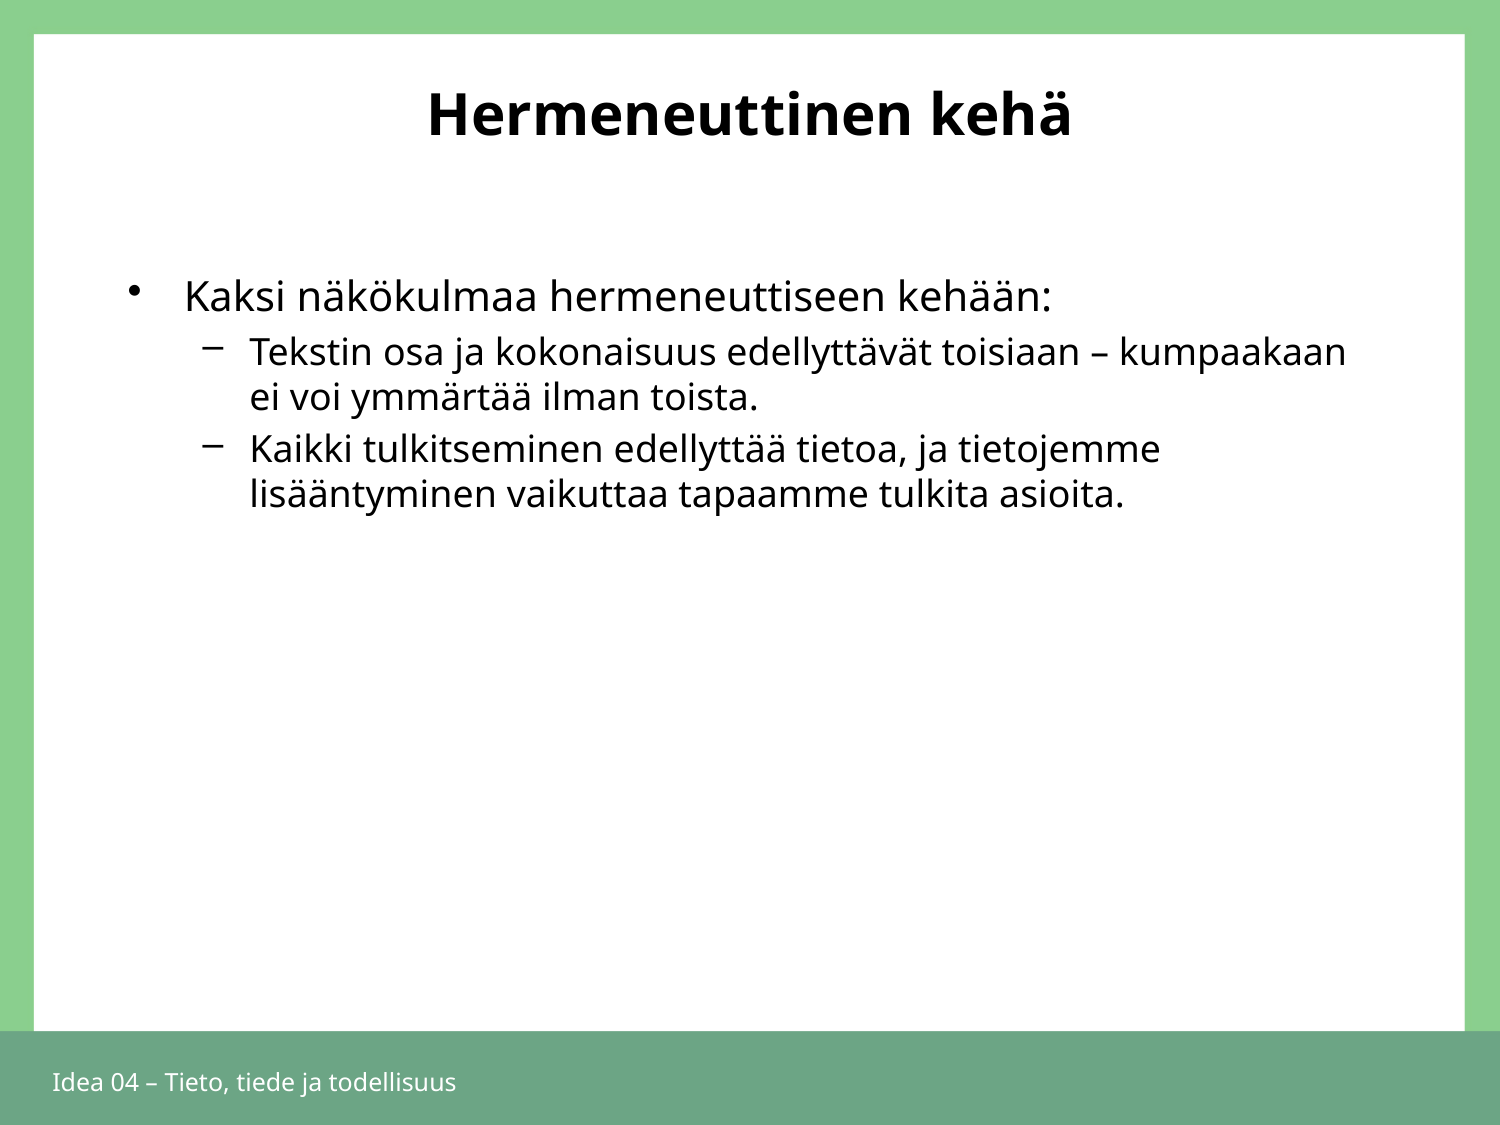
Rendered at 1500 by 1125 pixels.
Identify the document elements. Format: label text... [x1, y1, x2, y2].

list Kaksi näkökulmaa hermeneuttiseen kehään: Tekstin osa ja kokonaisuus edellyttävät toisiaan – kumpaakaan ei voi ymmärtää ilman toista. Kaikki tulkitseminen edellyttää tietoa, ja tietojemme lisääntyminen vaikuttaa tapaamme tulkita asioita. [112, 262, 1388, 1000]
title Hermeneuttinen kehä [112, 37, 1388, 188]
picture [0, 0, 1500, 1125]
